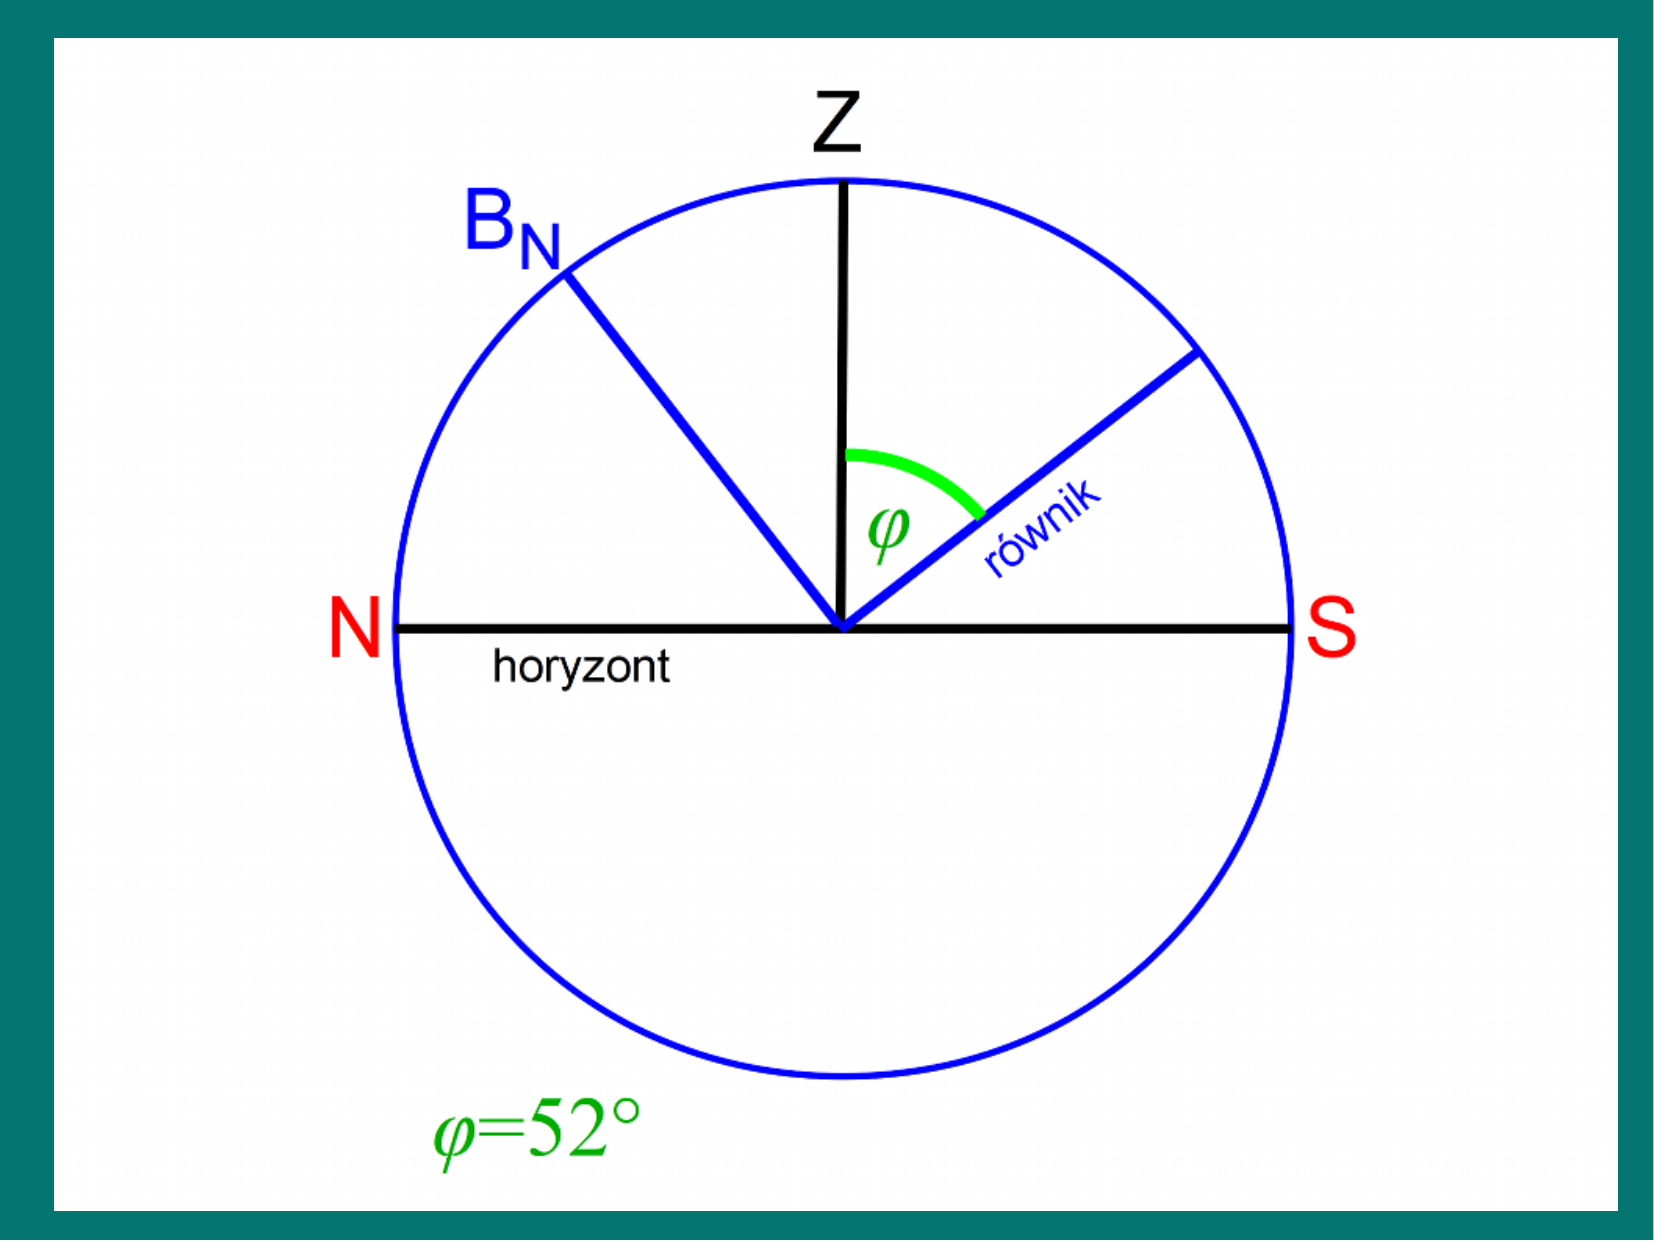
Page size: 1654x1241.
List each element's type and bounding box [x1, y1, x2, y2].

picture [54, 38, 1618, 1211]
